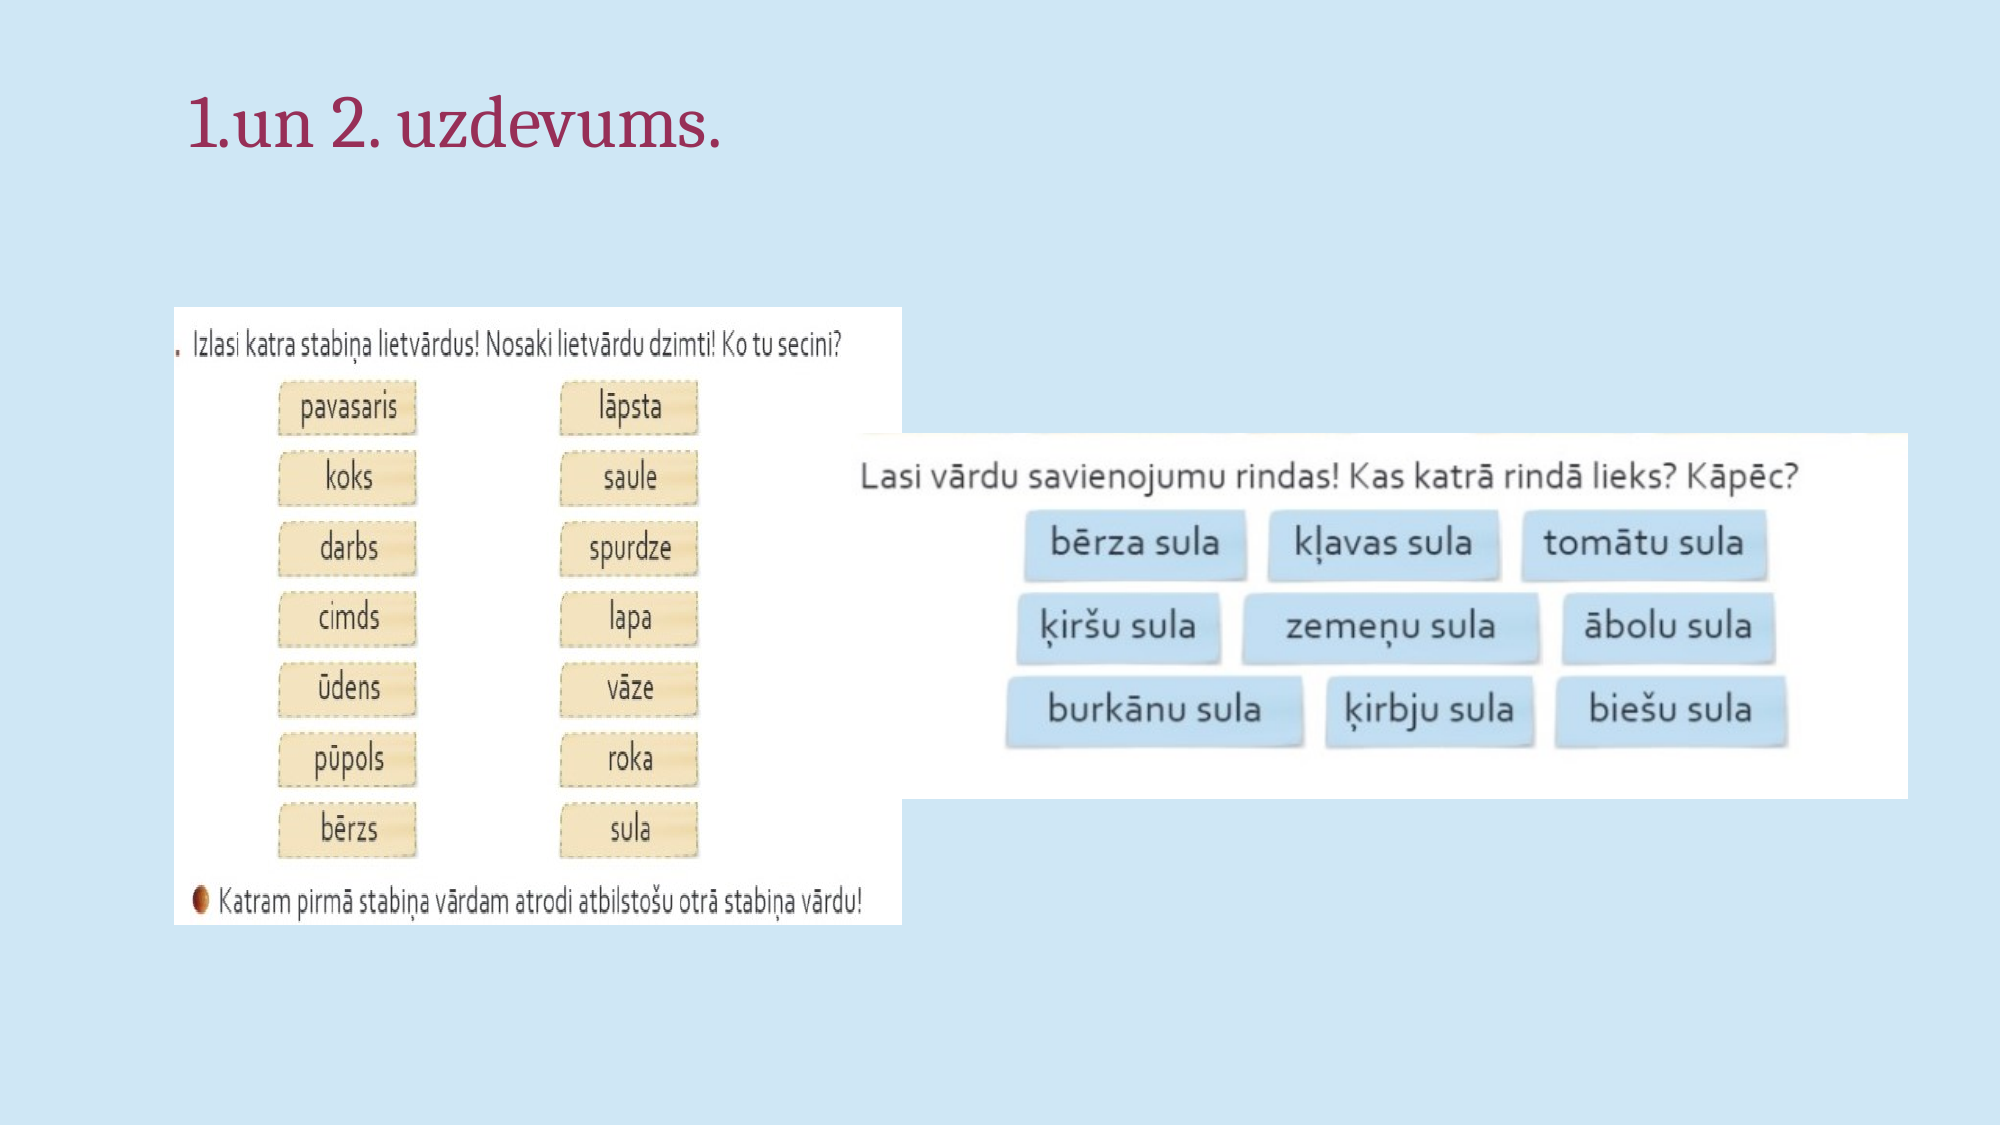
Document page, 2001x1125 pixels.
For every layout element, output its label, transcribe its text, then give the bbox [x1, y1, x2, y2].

picture [174, 307, 1908, 925]
title 1.un 2. uzdevums. [174, 75, 1825, 271]
